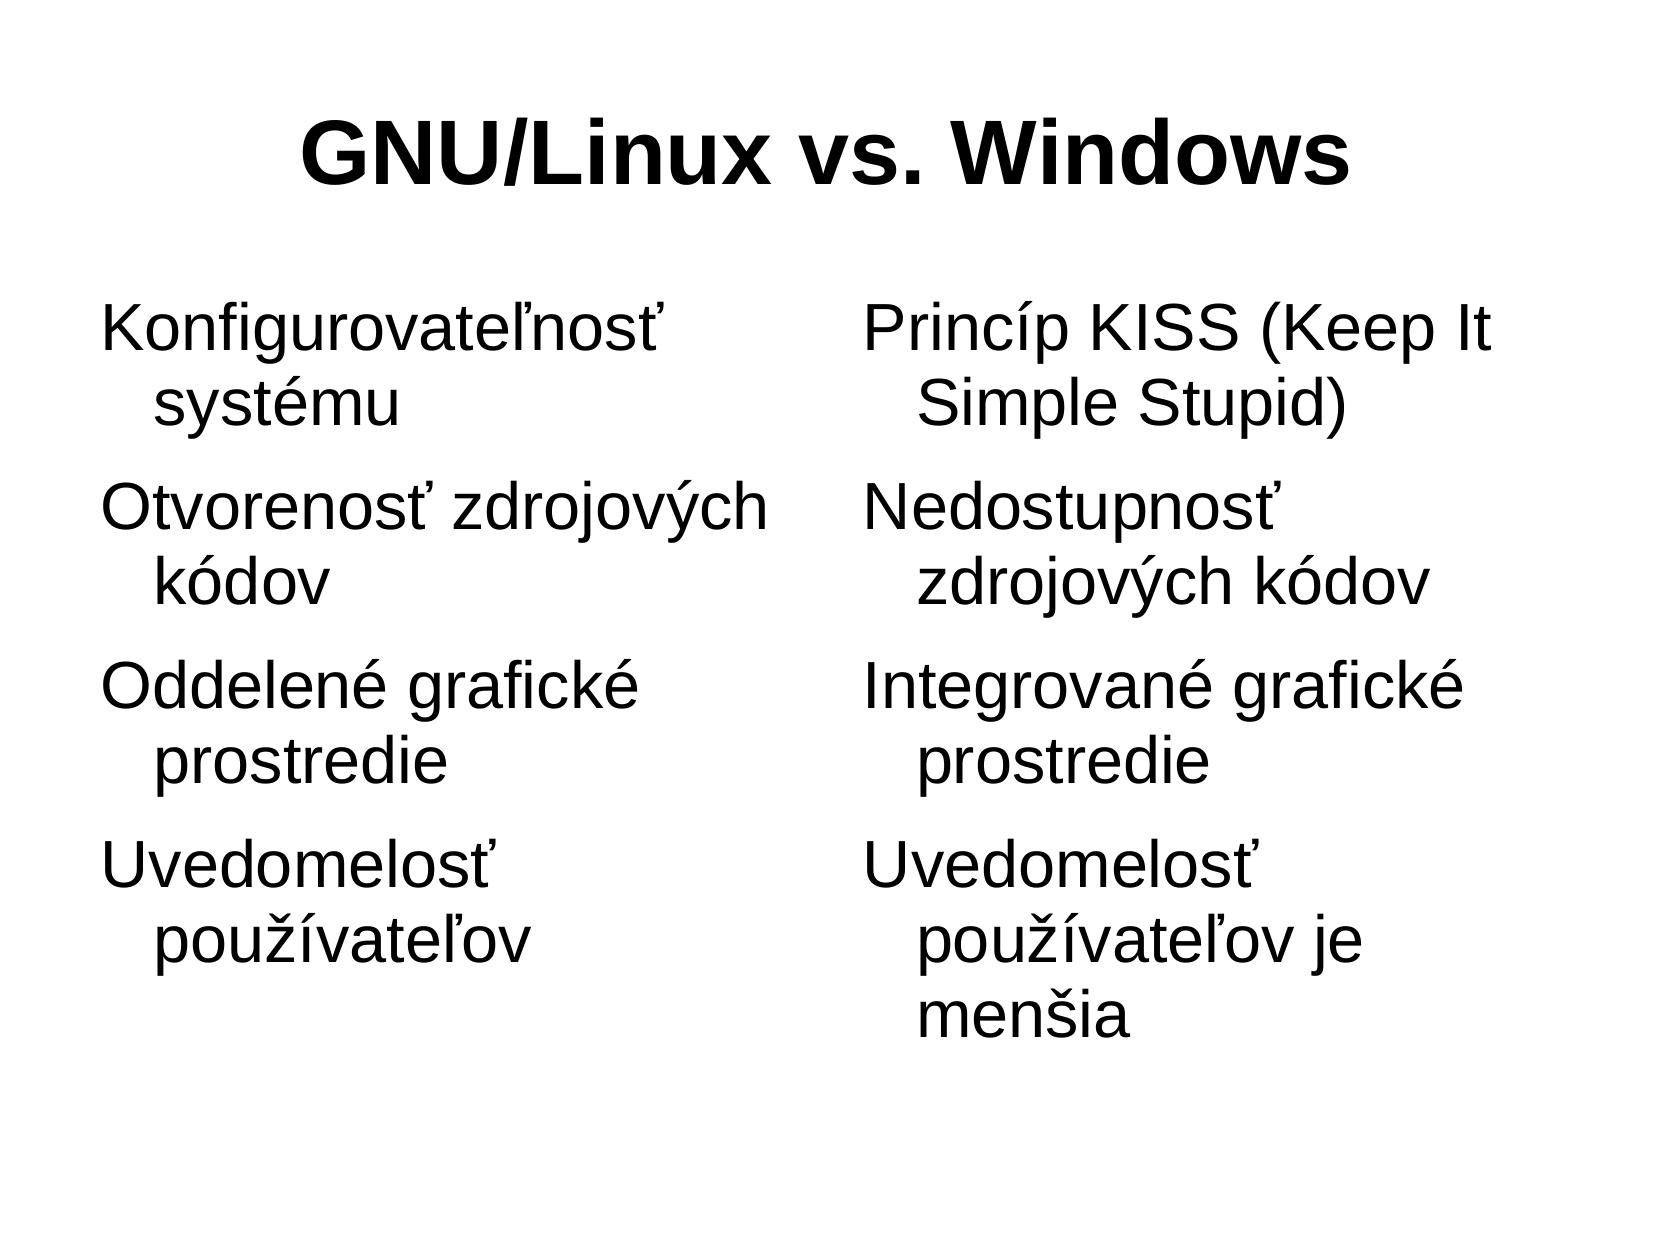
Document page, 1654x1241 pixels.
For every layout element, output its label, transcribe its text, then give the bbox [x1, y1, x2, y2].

title GNU/Linux vs. Windows [82, 49, 1571, 257]
list Konfigurovateľnosť systému Otvorenosť zdrojových kódov Oddelené grafické prostredie Uvedomelosť používateľov [82, 290, 809, 1109]
list Princíp KISS (Keep It Simple Stupid) Nedostupnosť zdrojových kódov Integrované grafické prostredie Uvedomelosť používateľov je menšia [845, 290, 1572, 1109]
